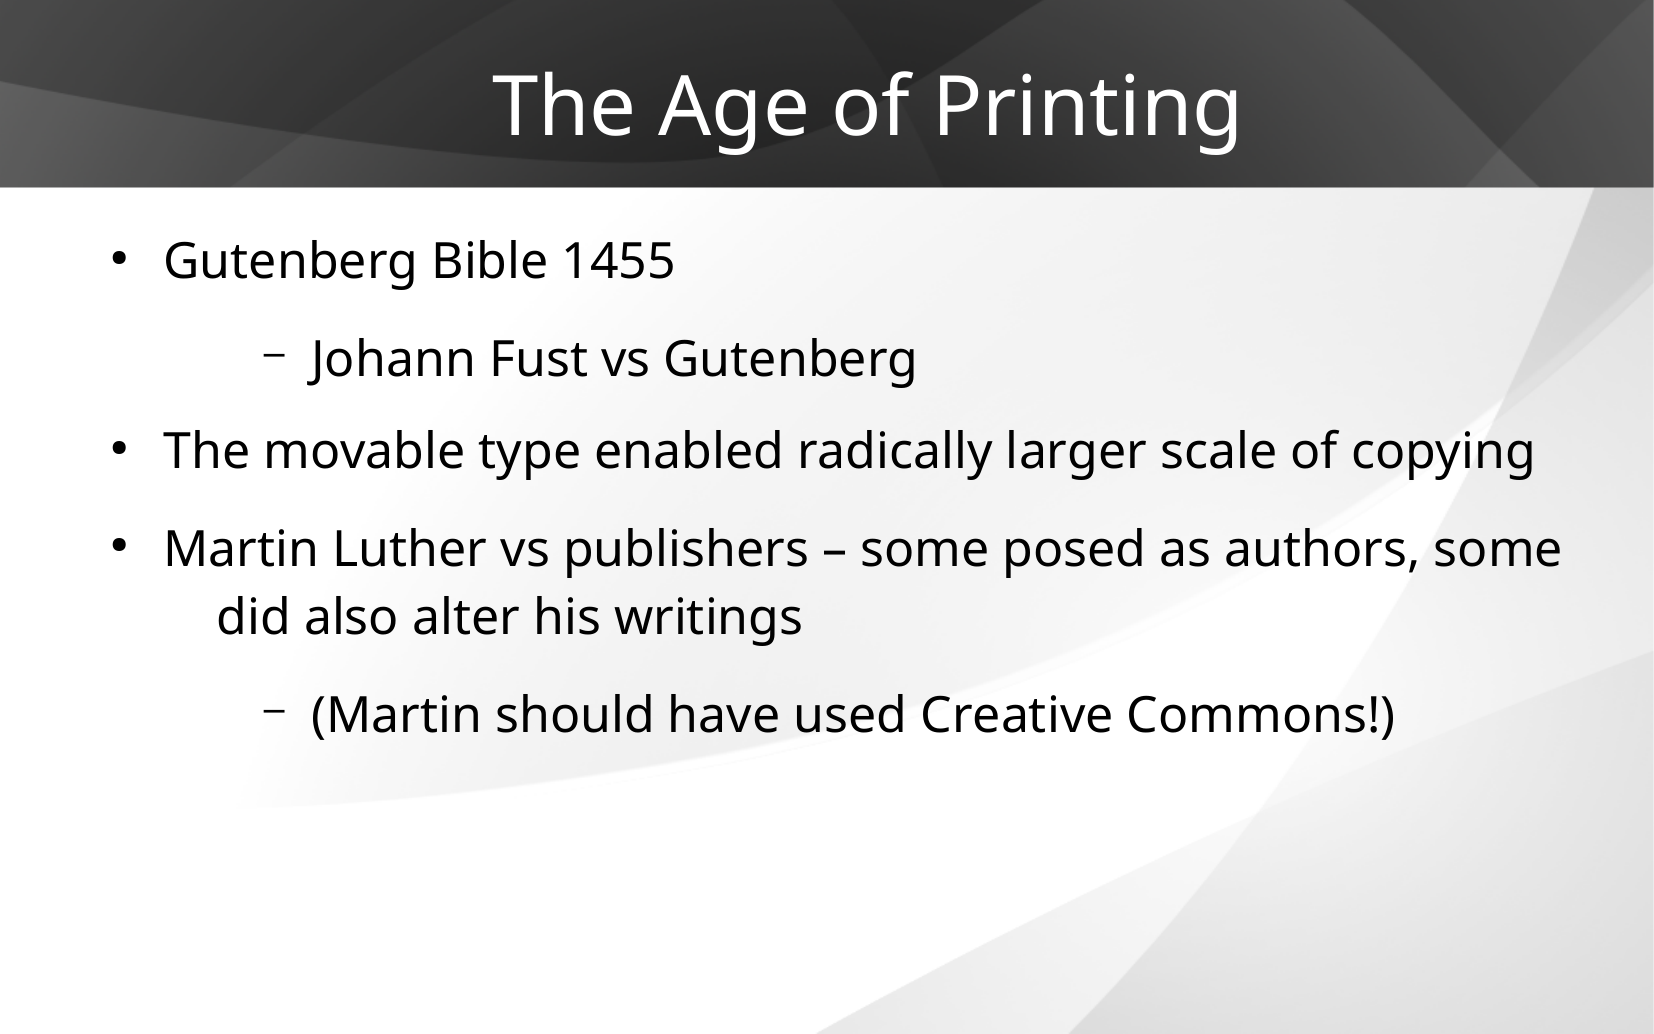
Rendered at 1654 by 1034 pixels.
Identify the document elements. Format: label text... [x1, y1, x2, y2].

list Gutenberg Bible 1455 Johann Fust vs Gutenberg The movable type enabled radically larger scale of copying Martin Luther vs publishers – some posed as authors, some did also alter his writings (Martin should have used Creative Commons!) [75, 225, 1613, 1013]
title The Age of Printing [124, 0, 1613, 208]
picture [0, 0, 1654, 1034]
